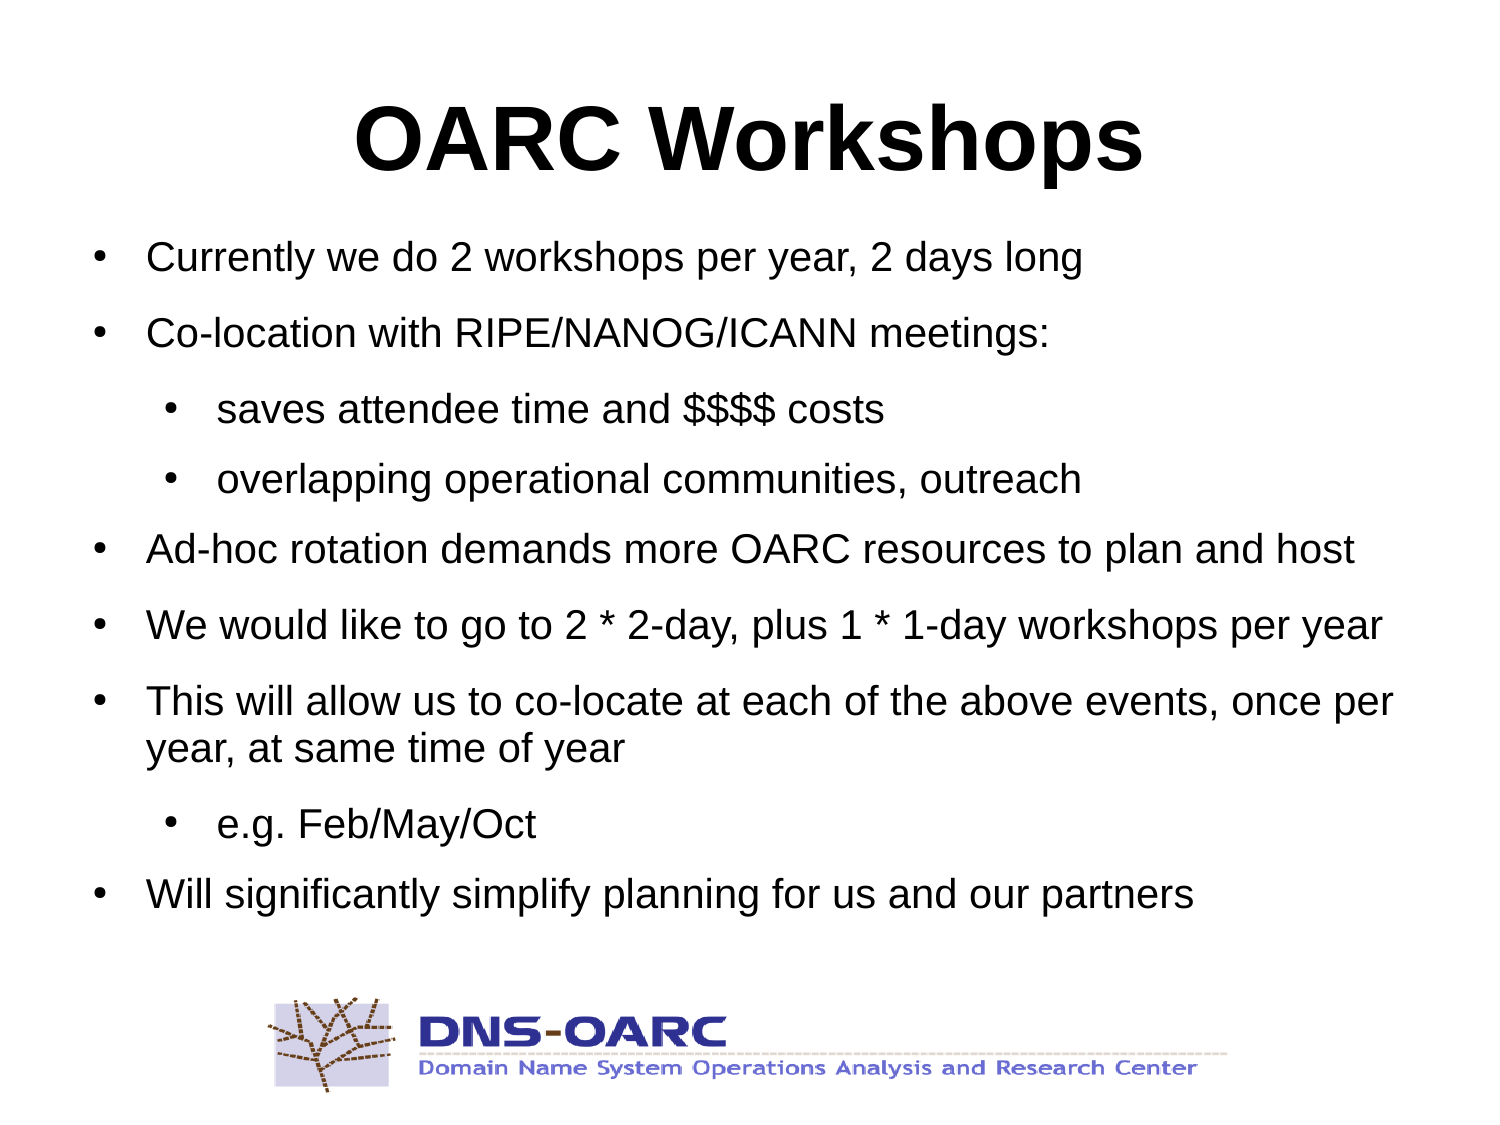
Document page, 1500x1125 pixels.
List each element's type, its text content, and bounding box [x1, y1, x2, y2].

list Currently we do 2 workshops per year, 2 days long Co-location with RIPE/NANOG/ICANN meetings: saves attendee time and $$$$ costs overlapping operational communities, outreach Ad-hoc rotation demands more OARC resources to plan and host We would like to go to 2 * 2-day, plus 1 * 1-day workshops per year This will allow us to co-locate at each of the above events, once per year, at same time of year e.g. Feb/May/Oct Will significantly simplify planning for us and our partners [75, 233, 1425, 887]
picture [214, 991, 1259, 1099]
title OARC Workshops [75, 44, 1425, 233]
